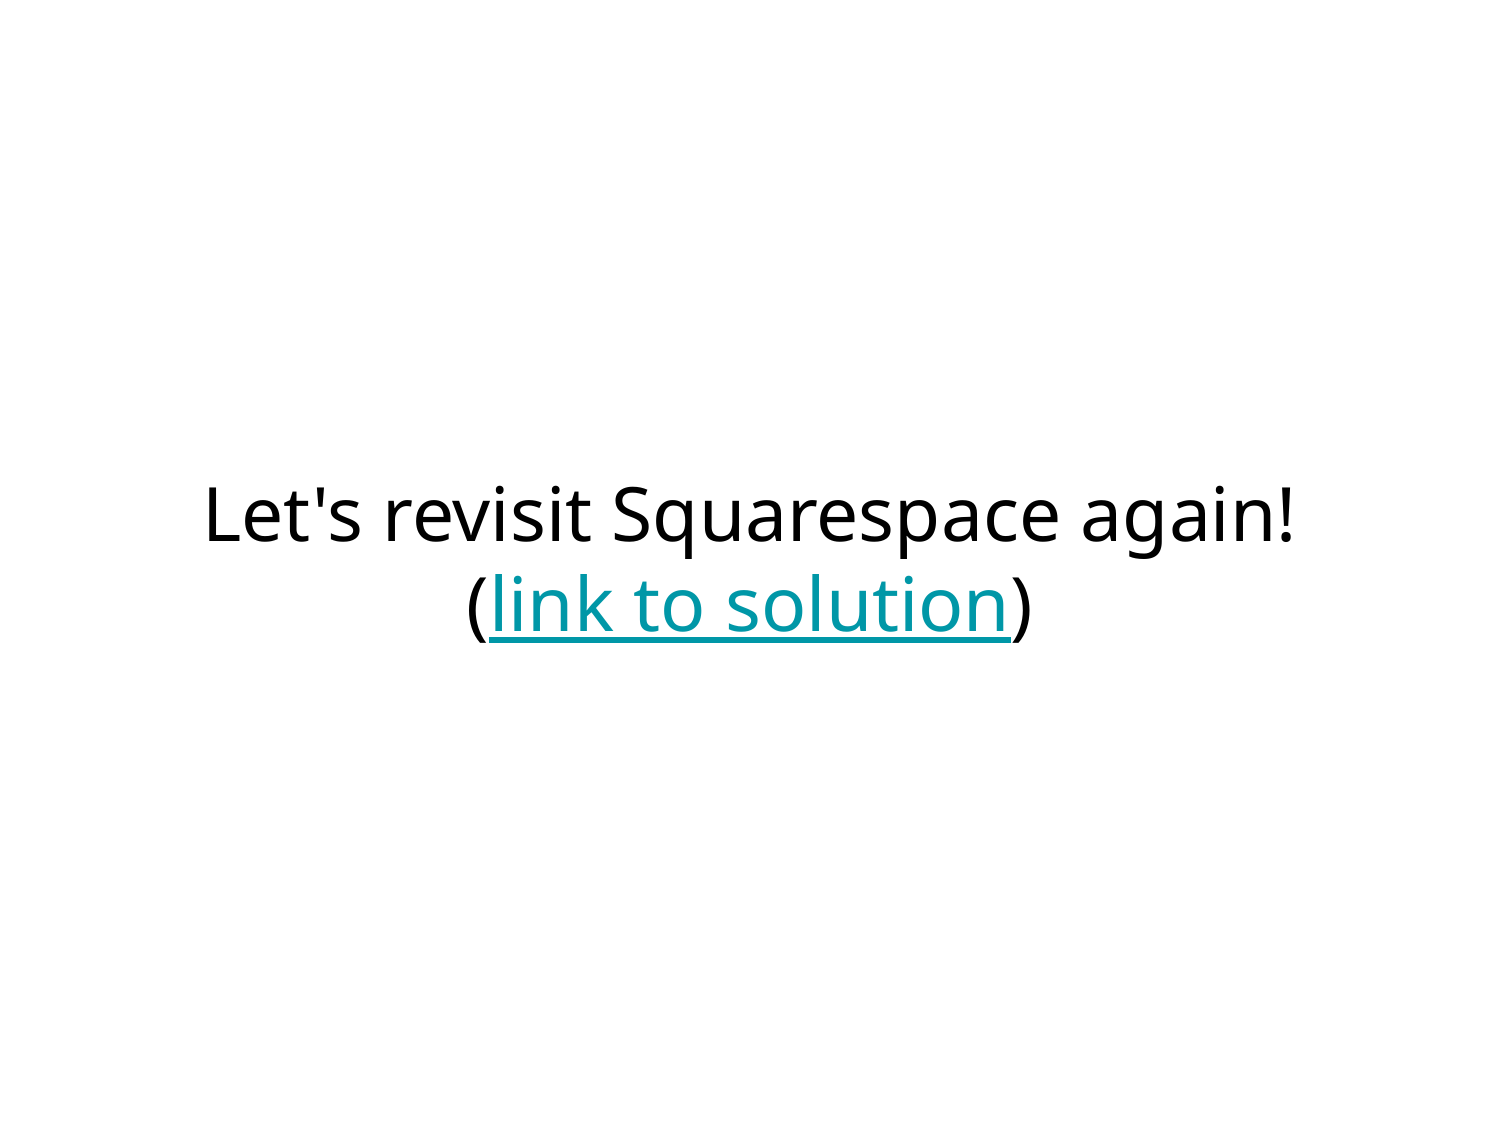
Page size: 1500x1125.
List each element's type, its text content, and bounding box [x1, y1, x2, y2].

title Let's revisit Squarespace again! (link to solution) [51, 470, 1449, 655]
